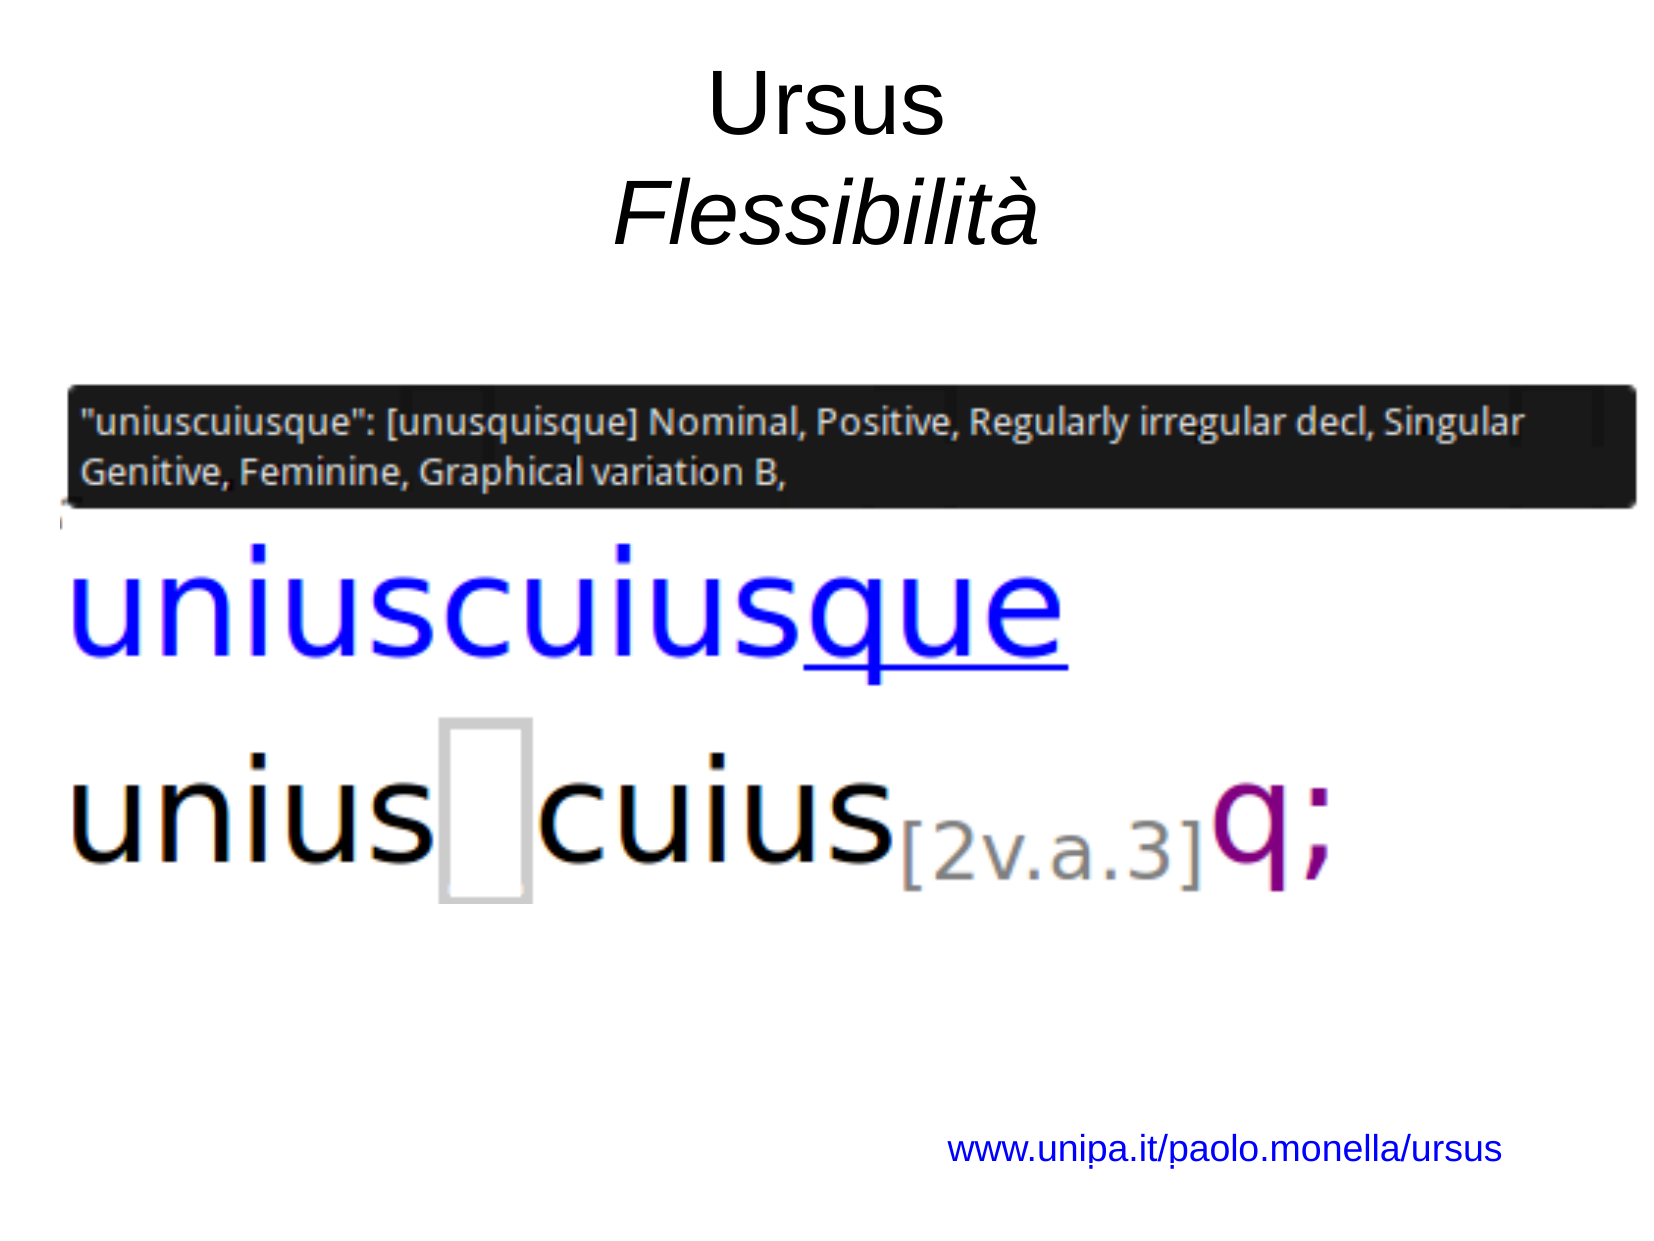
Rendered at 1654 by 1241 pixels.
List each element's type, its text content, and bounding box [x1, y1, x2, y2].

text_box Ursus Flessibilità [82, 49, 1571, 257]
picture [60, 377, 1652, 904]
text_box www.unipa.it/paolo.monella/ursus [933, 1116, 1548, 1216]
